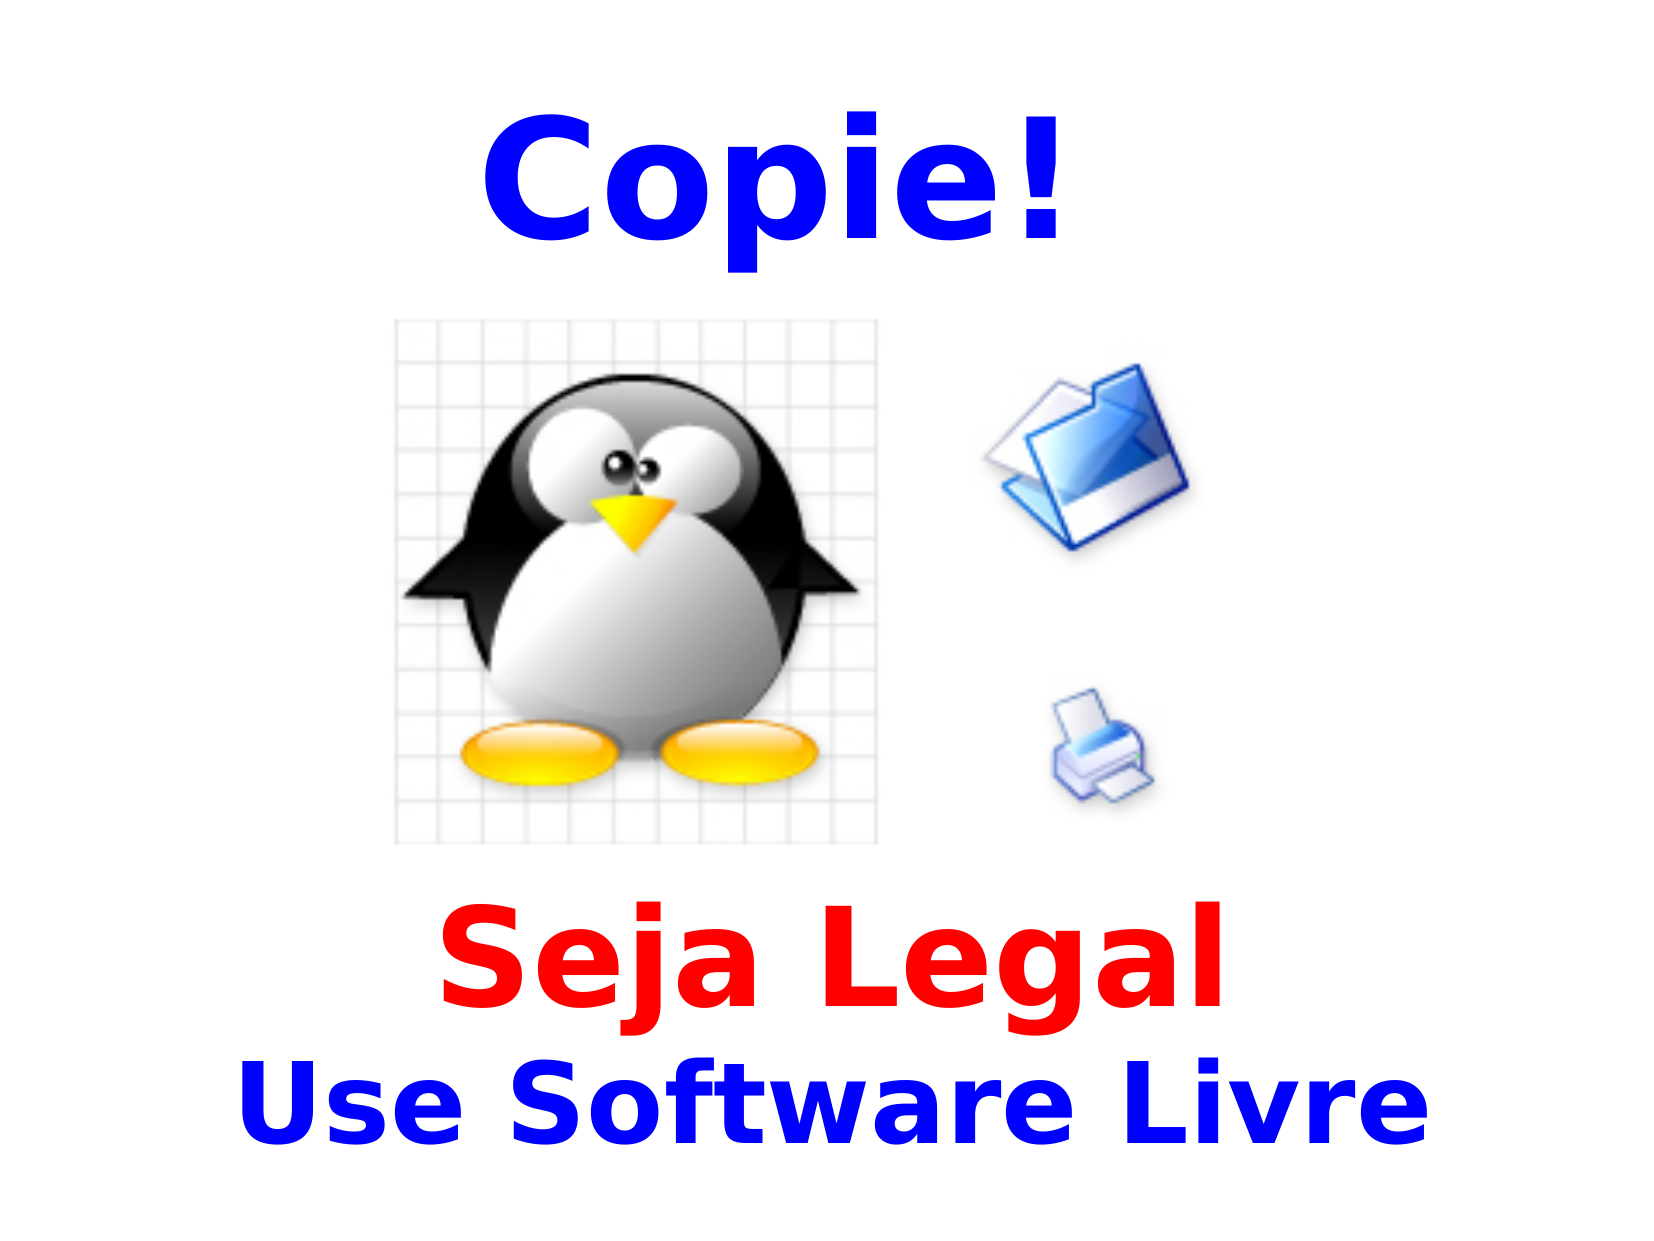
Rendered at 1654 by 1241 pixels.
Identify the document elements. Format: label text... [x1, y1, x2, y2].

text_box Seja Legal Use Software Livre [131, 878, 1535, 1204]
text_box Copie! [477, 83, 1188, 300]
picture [389, 317, 1276, 849]
